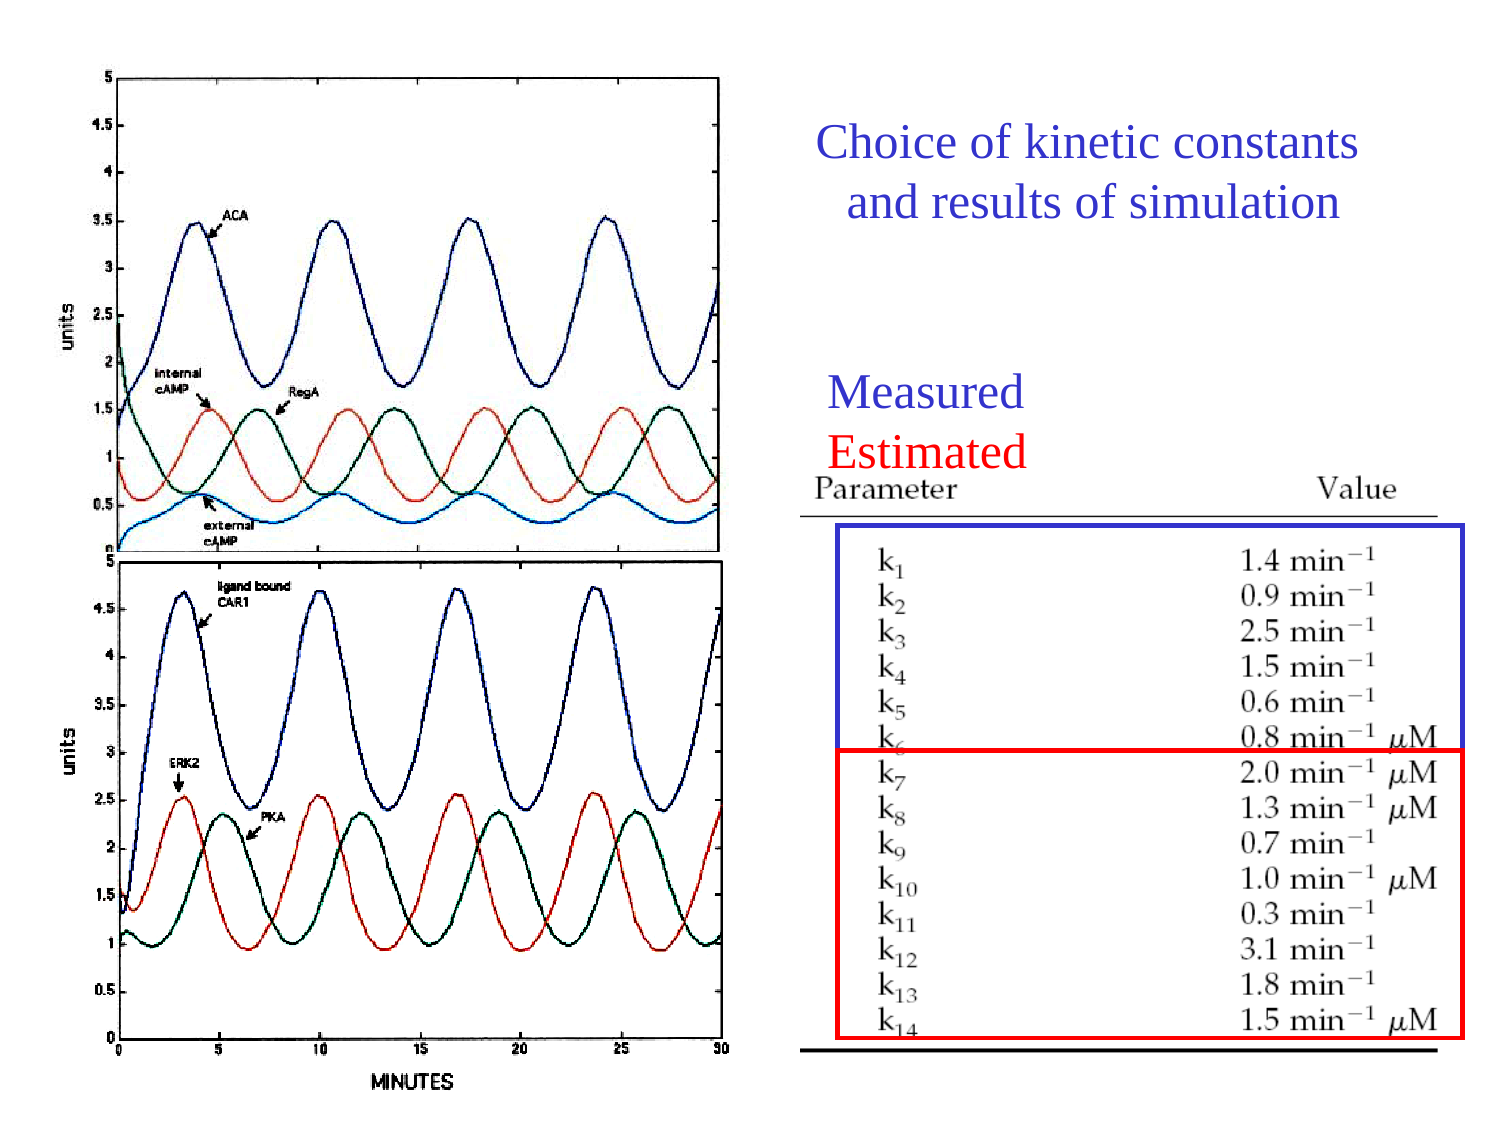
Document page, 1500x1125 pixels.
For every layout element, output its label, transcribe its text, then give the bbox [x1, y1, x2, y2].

picture [840, 528, 1438, 748]
picture [840, 753, 1438, 1036]
picture [800, 462, 1438, 1063]
text_box Measured Estimated [812, 350, 1043, 486]
title Choice of kinetic constants and results of simulation [751, 74, 1463, 263]
picture [50, 50, 751, 1101]
